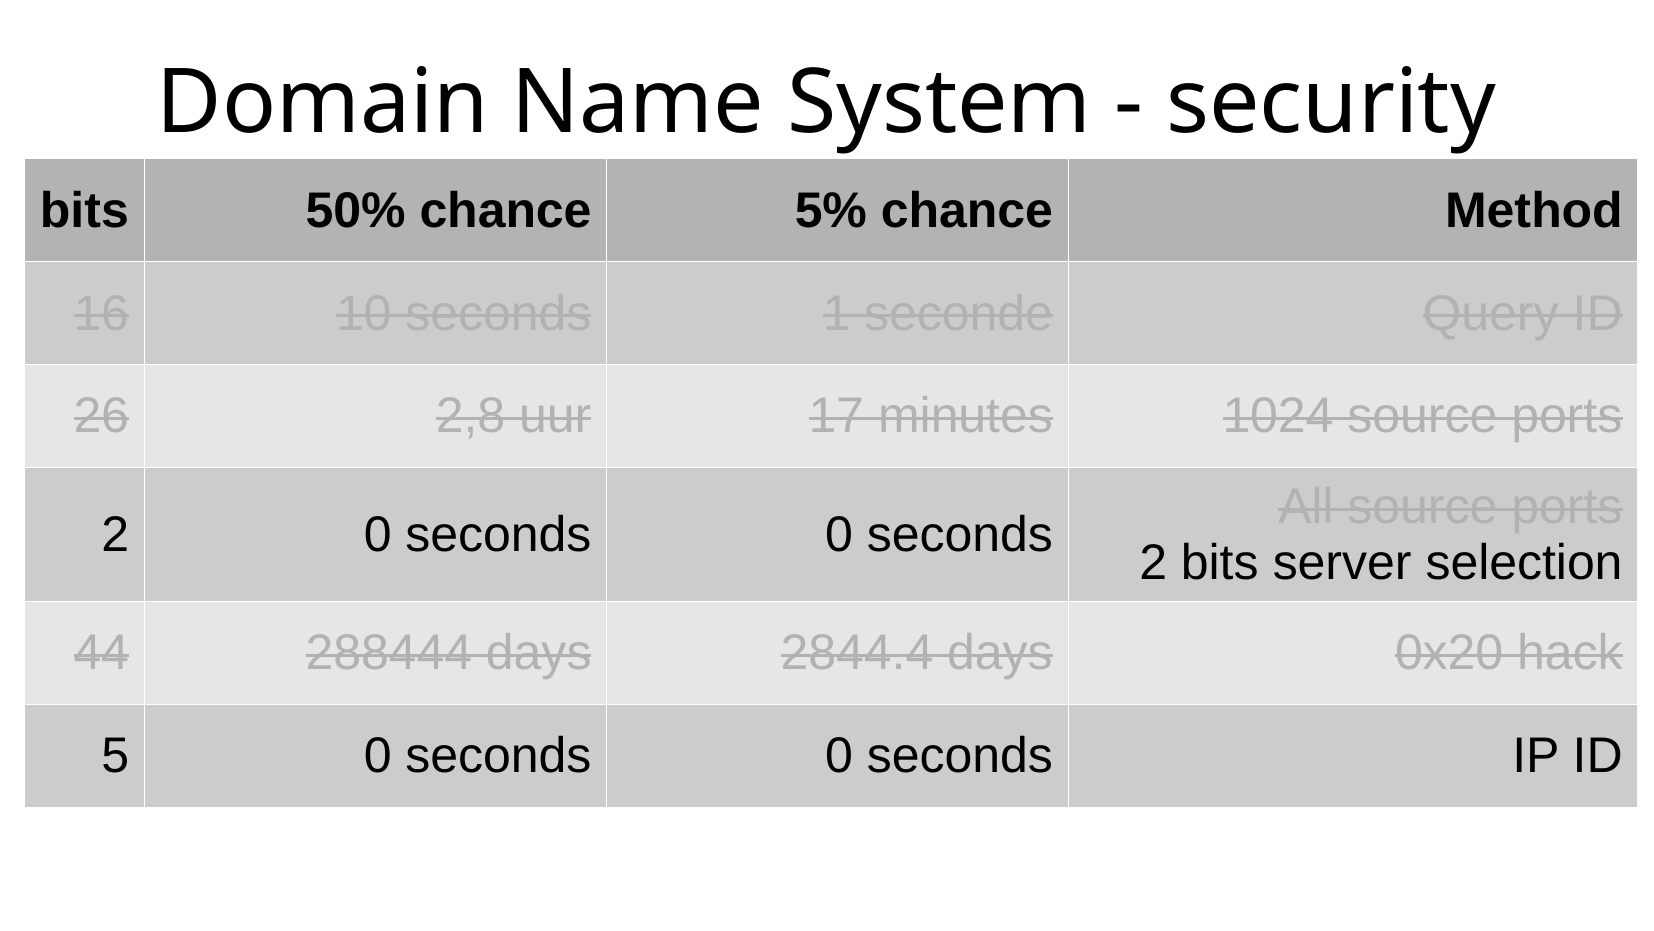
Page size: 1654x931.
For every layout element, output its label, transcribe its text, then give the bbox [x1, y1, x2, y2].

table_cell 0 seconds [607, 468, 1068, 601]
table_cell 26 [25, 365, 144, 467]
table_cell 0x20 hack [1069, 602, 1637, 704]
table_cell IP ID [1069, 705, 1637, 807]
table_cell 10 seconds [145, 262, 606, 364]
table_cell 2,8 uur [145, 365, 606, 467]
table_cell 0 seconds [145, 468, 606, 601]
table_cell 1 seconde [607, 262, 1068, 364]
table_cell 1024 source ports [1069, 365, 1637, 467]
table_header Method [1069, 159, 1637, 261]
table_header 5% chance [607, 159, 1068, 261]
table_cell 0 seconds [607, 705, 1068, 807]
table_header 50% chance [145, 159, 606, 261]
table_header bits [25, 159, 144, 261]
table_cell 16 [25, 262, 144, 364]
title Domain Name System - security [82, 37, 1571, 158]
table_cell 288444 days [145, 602, 606, 704]
table_cell 0 seconds [145, 705, 606, 807]
table_cell 17 minutes [607, 365, 1068, 467]
table_cell All source ports 2 bits server selection [1069, 468, 1637, 601]
table_cell 44 [25, 602, 144, 704]
table_cell 2 [25, 468, 144, 601]
table_cell 5 [25, 705, 144, 807]
table_cell 2844.4 days [607, 602, 1068, 704]
table_cell Query ID [1069, 262, 1637, 364]
